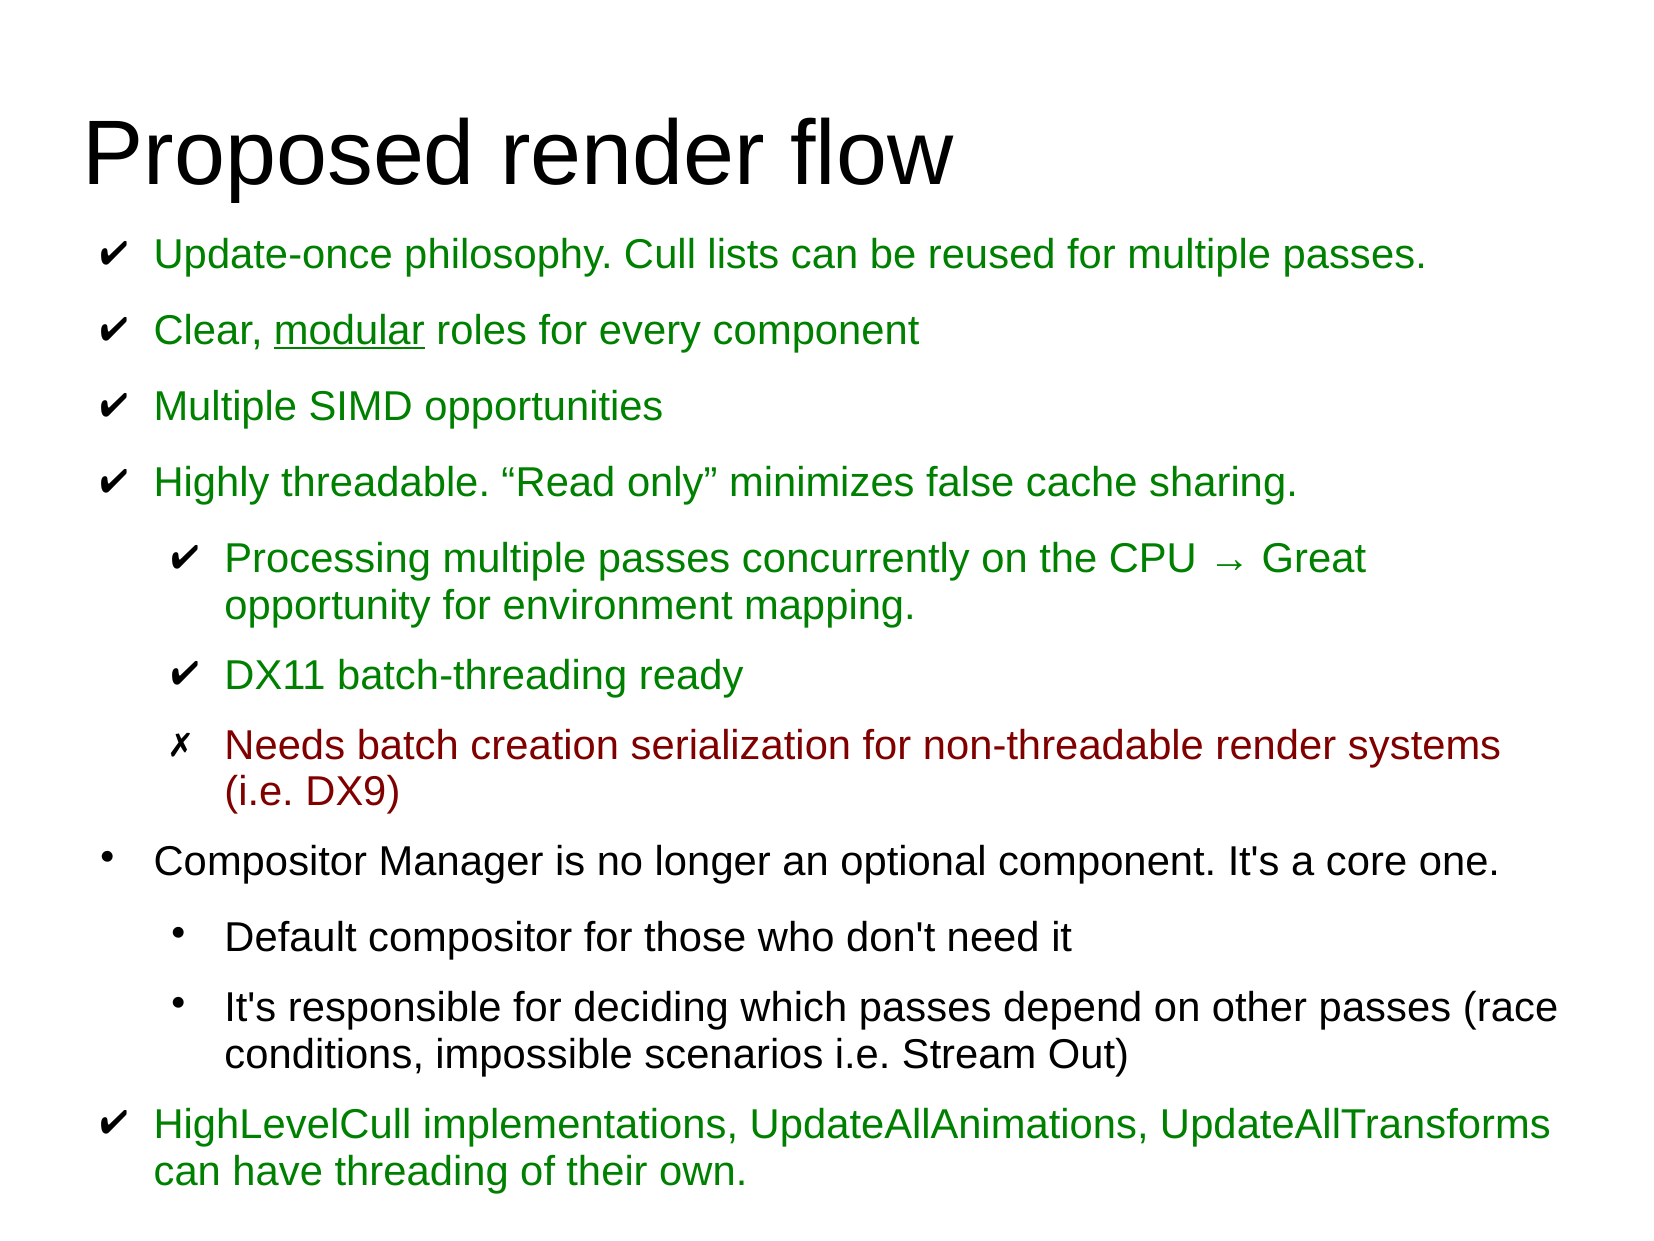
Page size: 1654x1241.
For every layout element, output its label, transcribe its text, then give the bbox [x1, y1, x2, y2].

title Proposed render flow [82, 49, 1571, 231]
list Update-once philosophy. Cull lists can be reused for multiple passes. Clear, modular roles for every component Multiple SIMD opportunities Highly threadable. “Read only” minimizes false cache sharing. Processing multiple passes concurrently on the CPU → Great opportunity for environment mapping. DX11 batch-threading ready Needs batch creation serialization for non-threadable render systems (i.e. DX9) Compositor Manager is no longer an optional component. It's a core one. Default compositor for those who don't need it It's responsible for deciding which passes depend on other passes (race conditions, impossible scenarios i.e. Stream Out) HighLevelCull implementations, UpdateAllAnimations, UpdateAllTransforms can have threading of their own. [82, 231, 1571, 1199]
